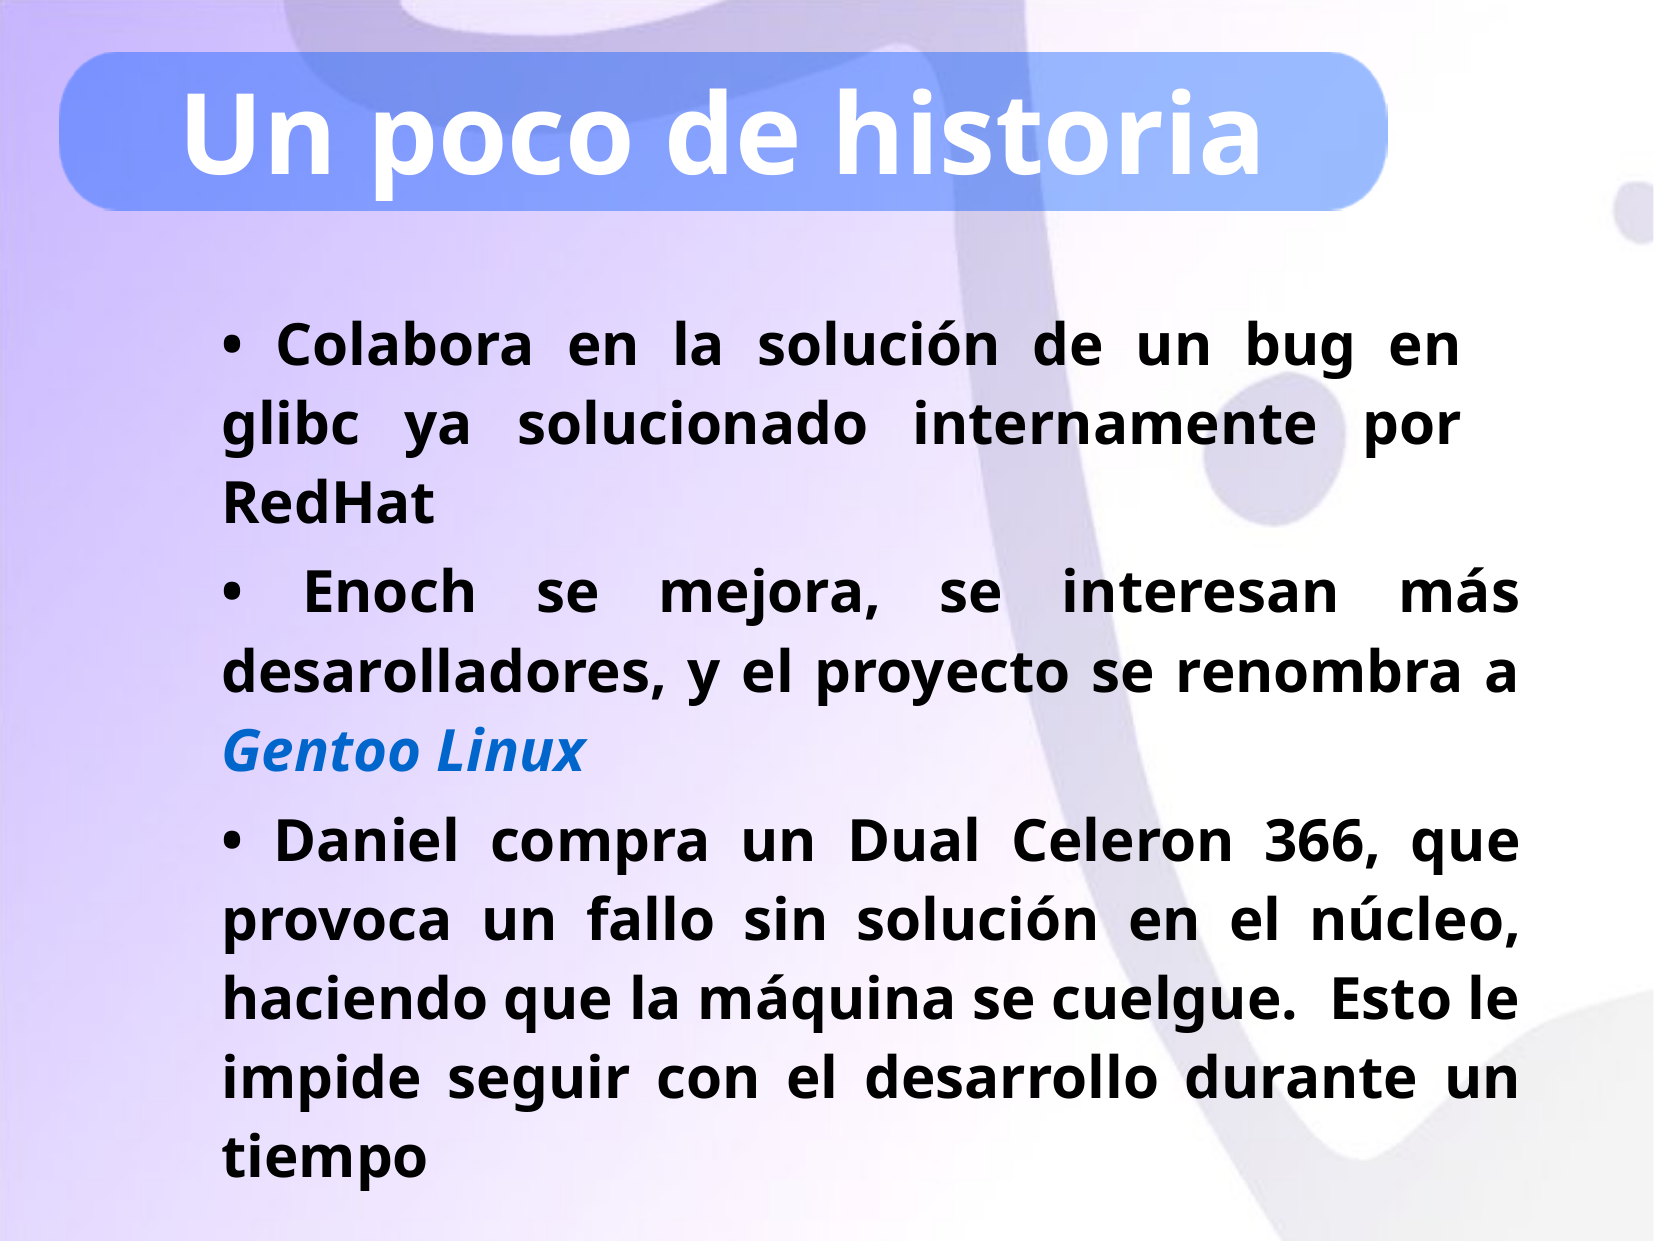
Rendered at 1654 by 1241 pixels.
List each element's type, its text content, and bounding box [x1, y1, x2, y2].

text_box • Daniel compra un Dual Celeron 366, que provoca un fallo sin solución en el núcleo, haciendo que la máquina se cuelgue. Esto le impide seguir con el desarrollo durante un tiempo [206, 791, 1536, 1192]
text_box • Colabora en la solución de un bug en glibc ya solucionado internamente por RedHat [206, 295, 1477, 542]
text_box • Enoch se mejora, se interesan más desarolladores, y el proyecto se renombra a Gentoo Linux [206, 543, 1536, 790]
picture [0, 0, 1654, 1241]
